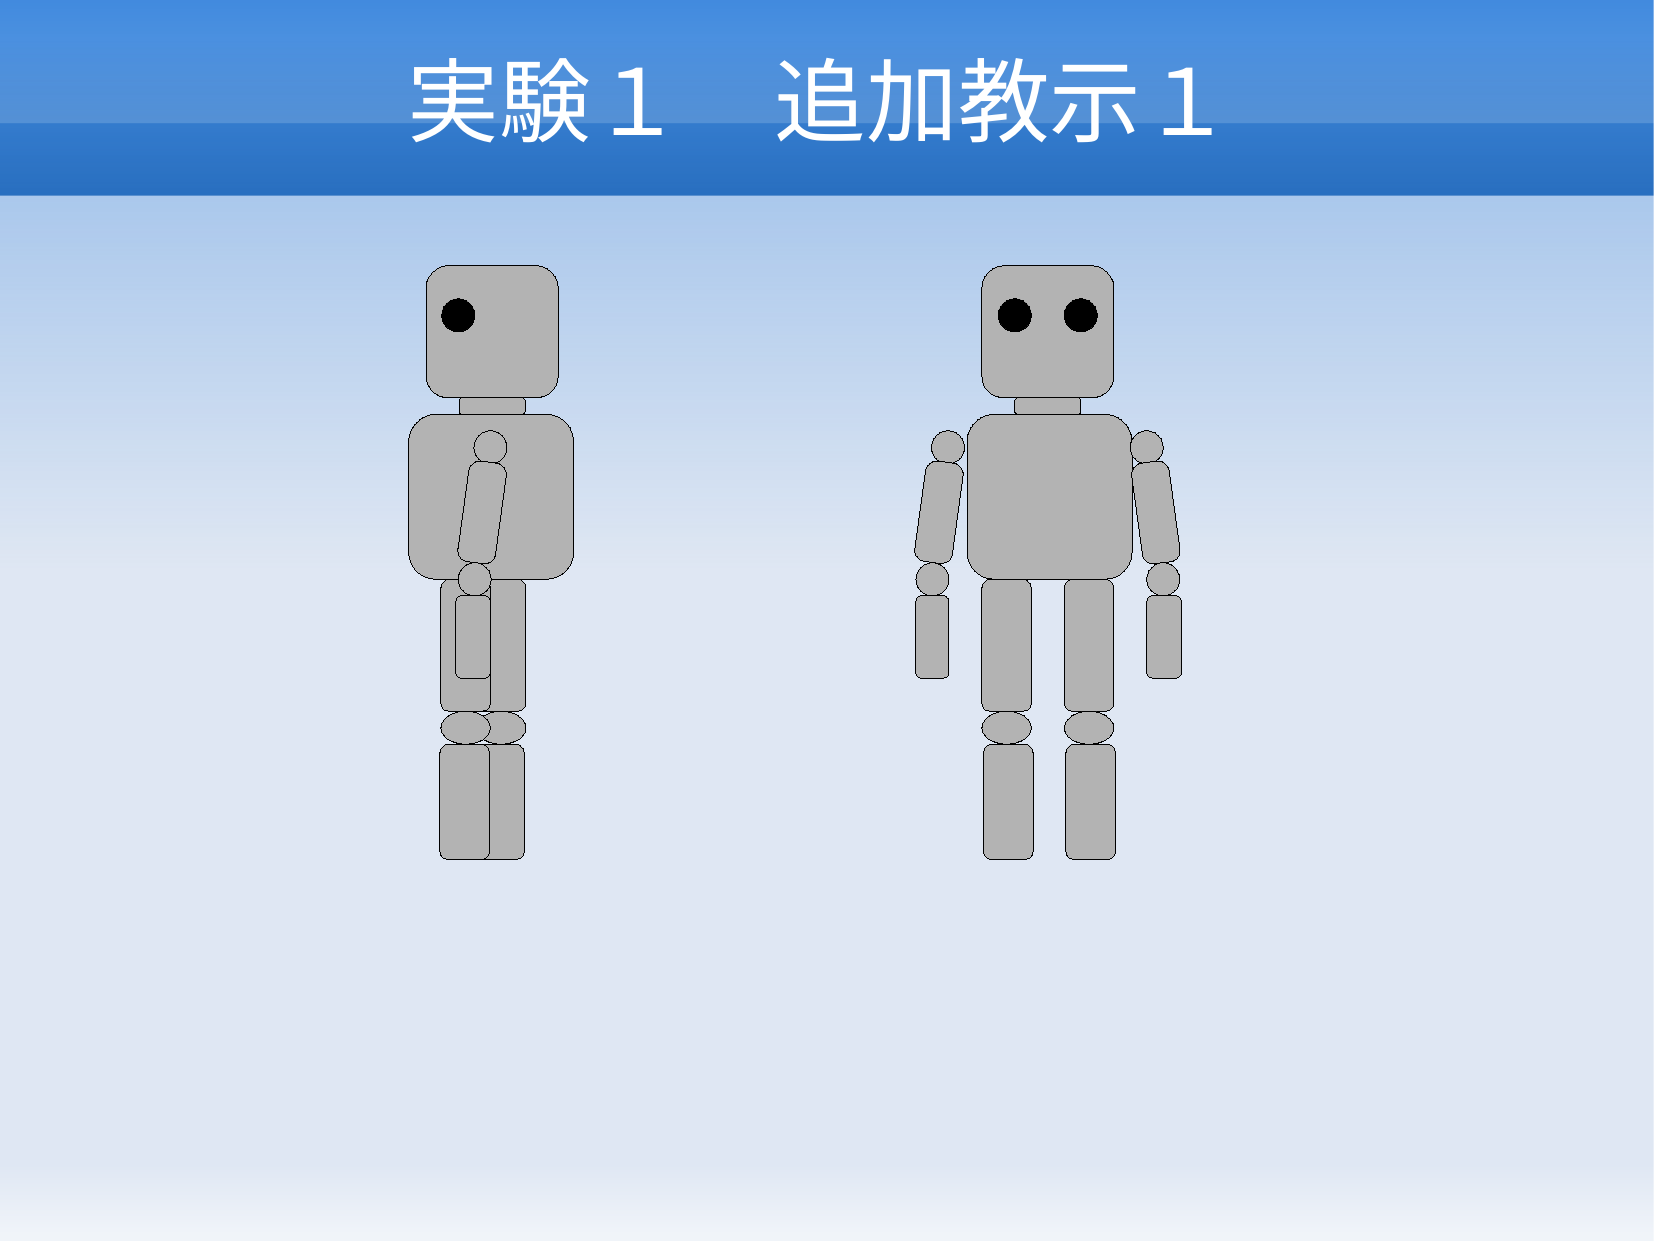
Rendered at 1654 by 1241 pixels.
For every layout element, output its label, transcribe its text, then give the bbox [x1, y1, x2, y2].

text_box [967, 265, 1182, 860]
picture [0, 0, 1654, 1241]
text_box [914, 430, 965, 679]
text_box [408, 265, 574, 860]
title 実験１ 追加教示１ [76, 0, 1565, 208]
